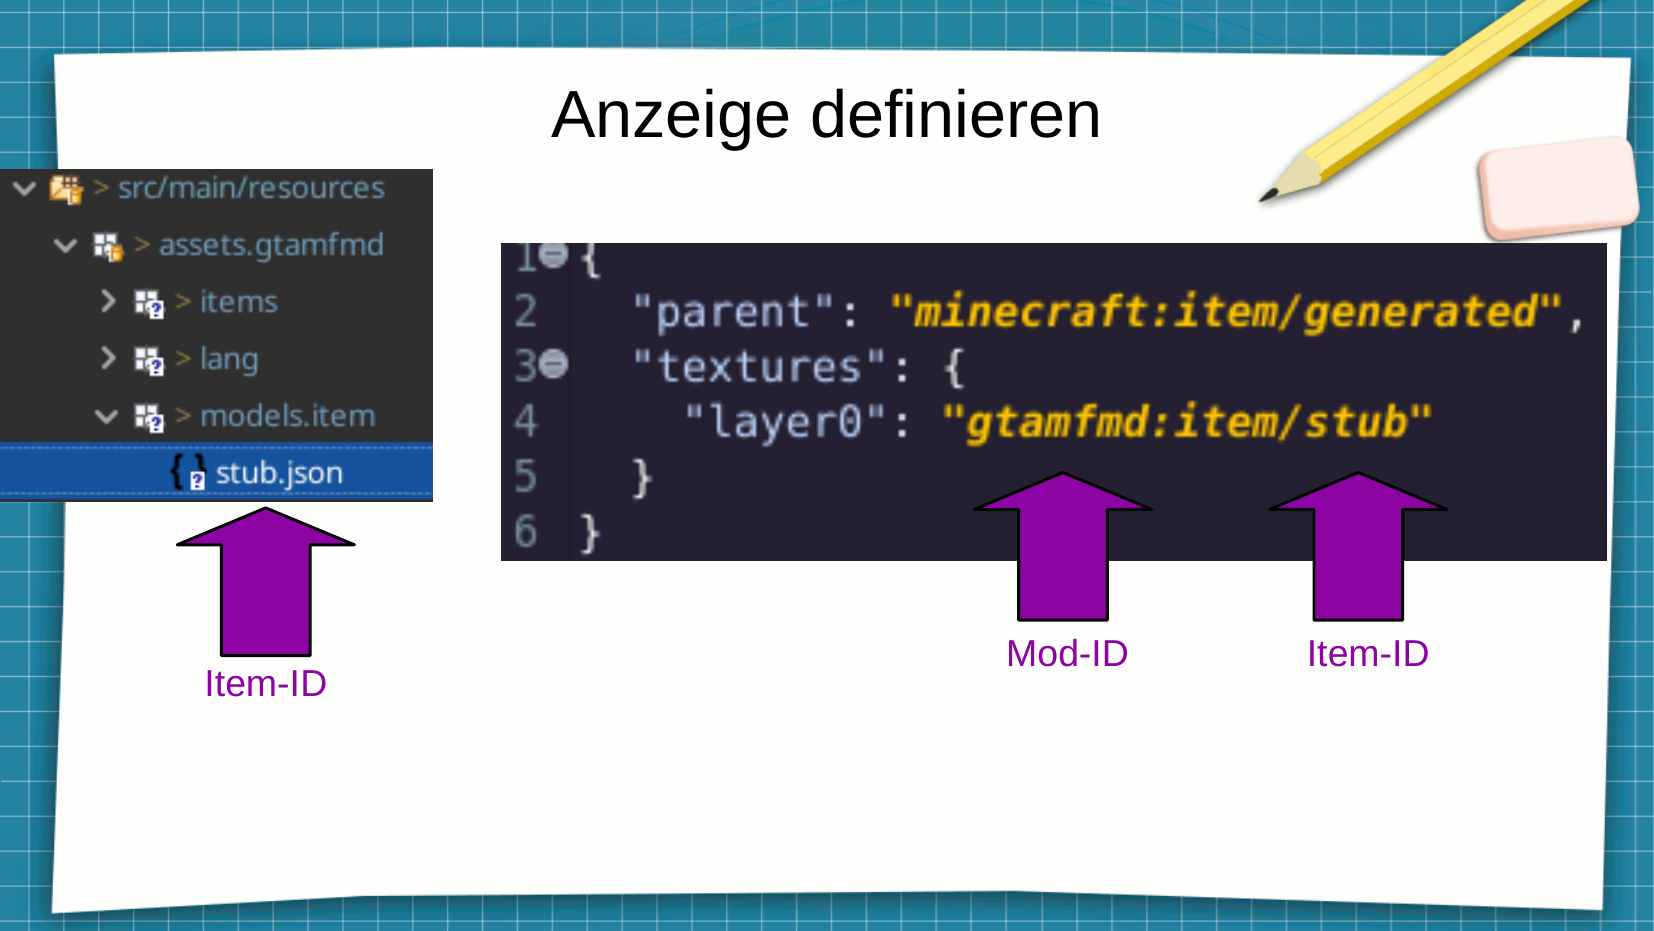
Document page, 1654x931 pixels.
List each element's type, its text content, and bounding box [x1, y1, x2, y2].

text_box Mod-ID Item-ID [937, 624, 1499, 684]
text_box Item-ID [177, 655, 355, 715]
text_box [177, 507, 355, 655]
text_box [974, 472, 1152, 621]
picture [0, 0, 1654, 931]
text_box [1269, 472, 1447, 621]
title Anzeige definieren [82, 37, 1571, 193]
